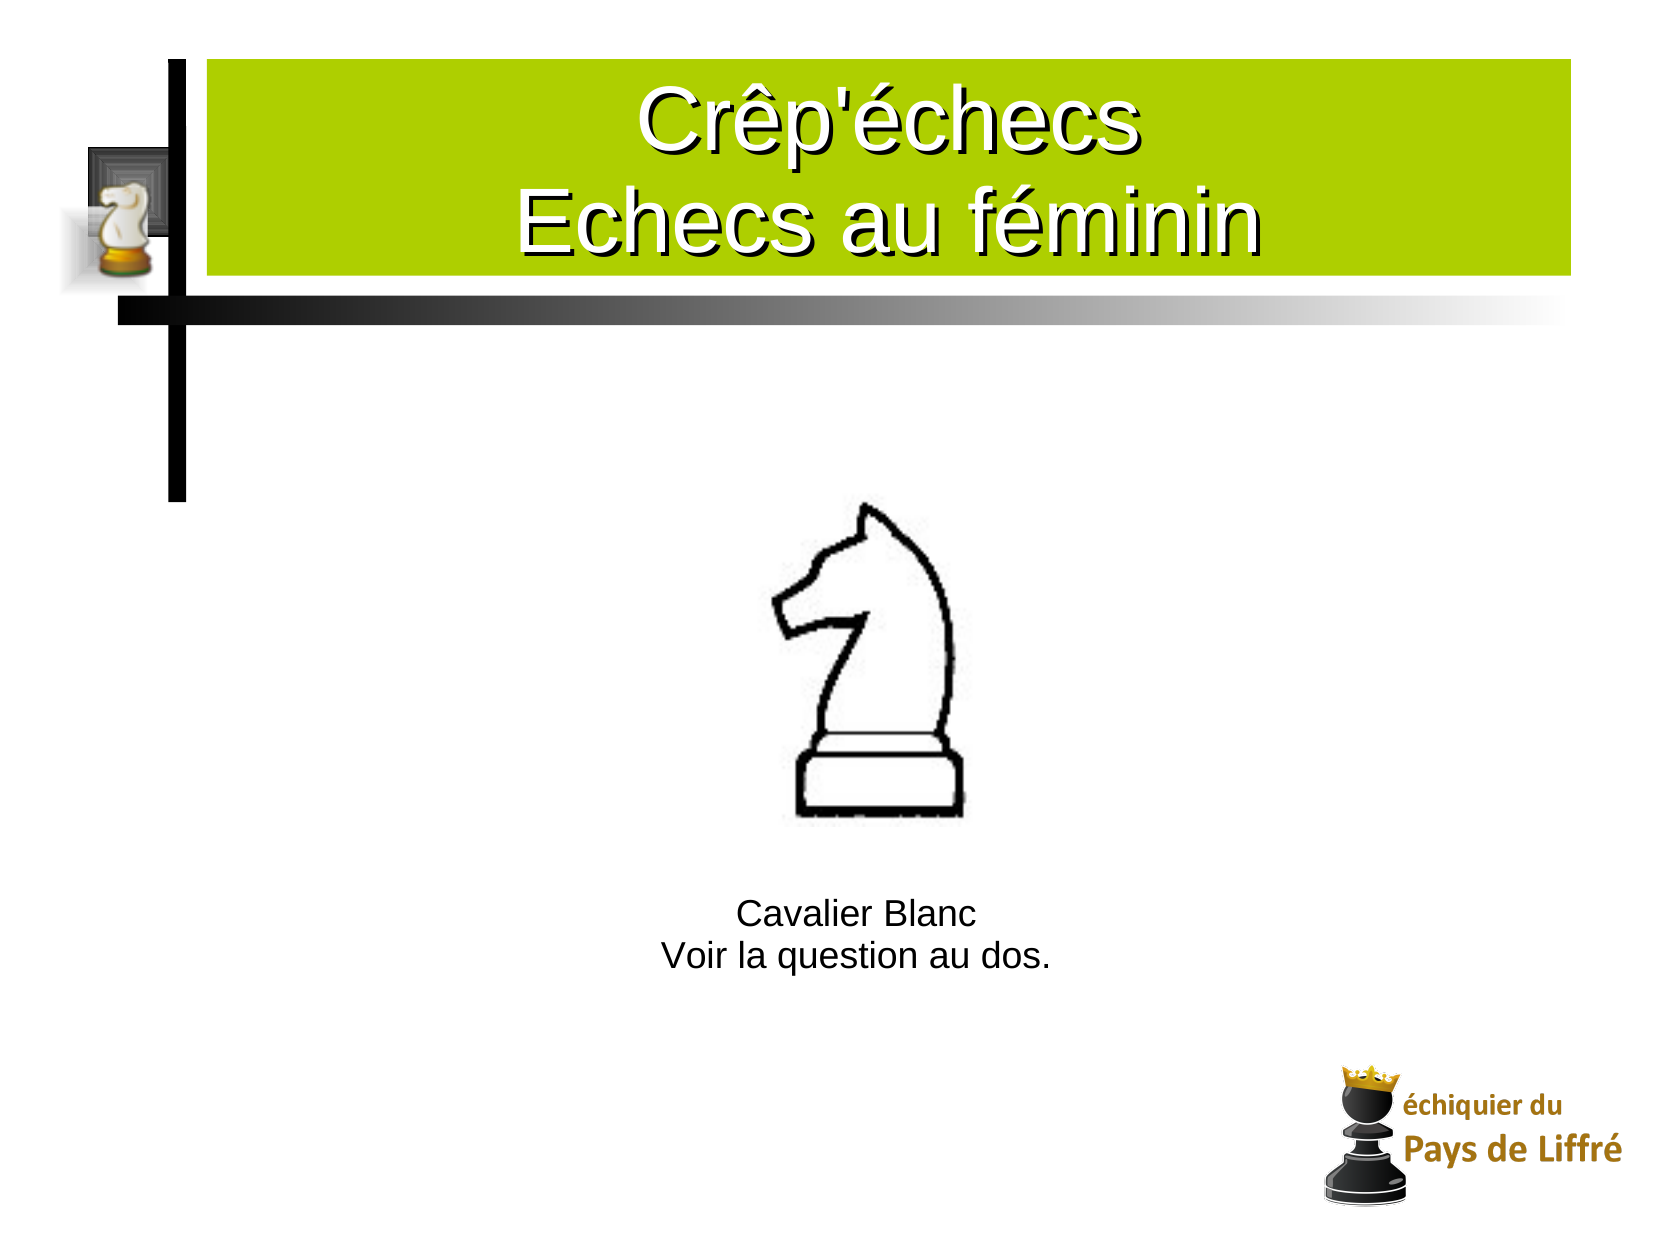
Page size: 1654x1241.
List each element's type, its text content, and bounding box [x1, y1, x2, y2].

picture [72, 177, 168, 282]
title Crêp'échecs Echecs au féminin [206, 59, 1571, 276]
picture [1323, 1060, 1624, 1211]
picture [738, 472, 1004, 827]
text_box Cavalier Blanc Voir la question au dos. [324, 885, 1388, 985]
